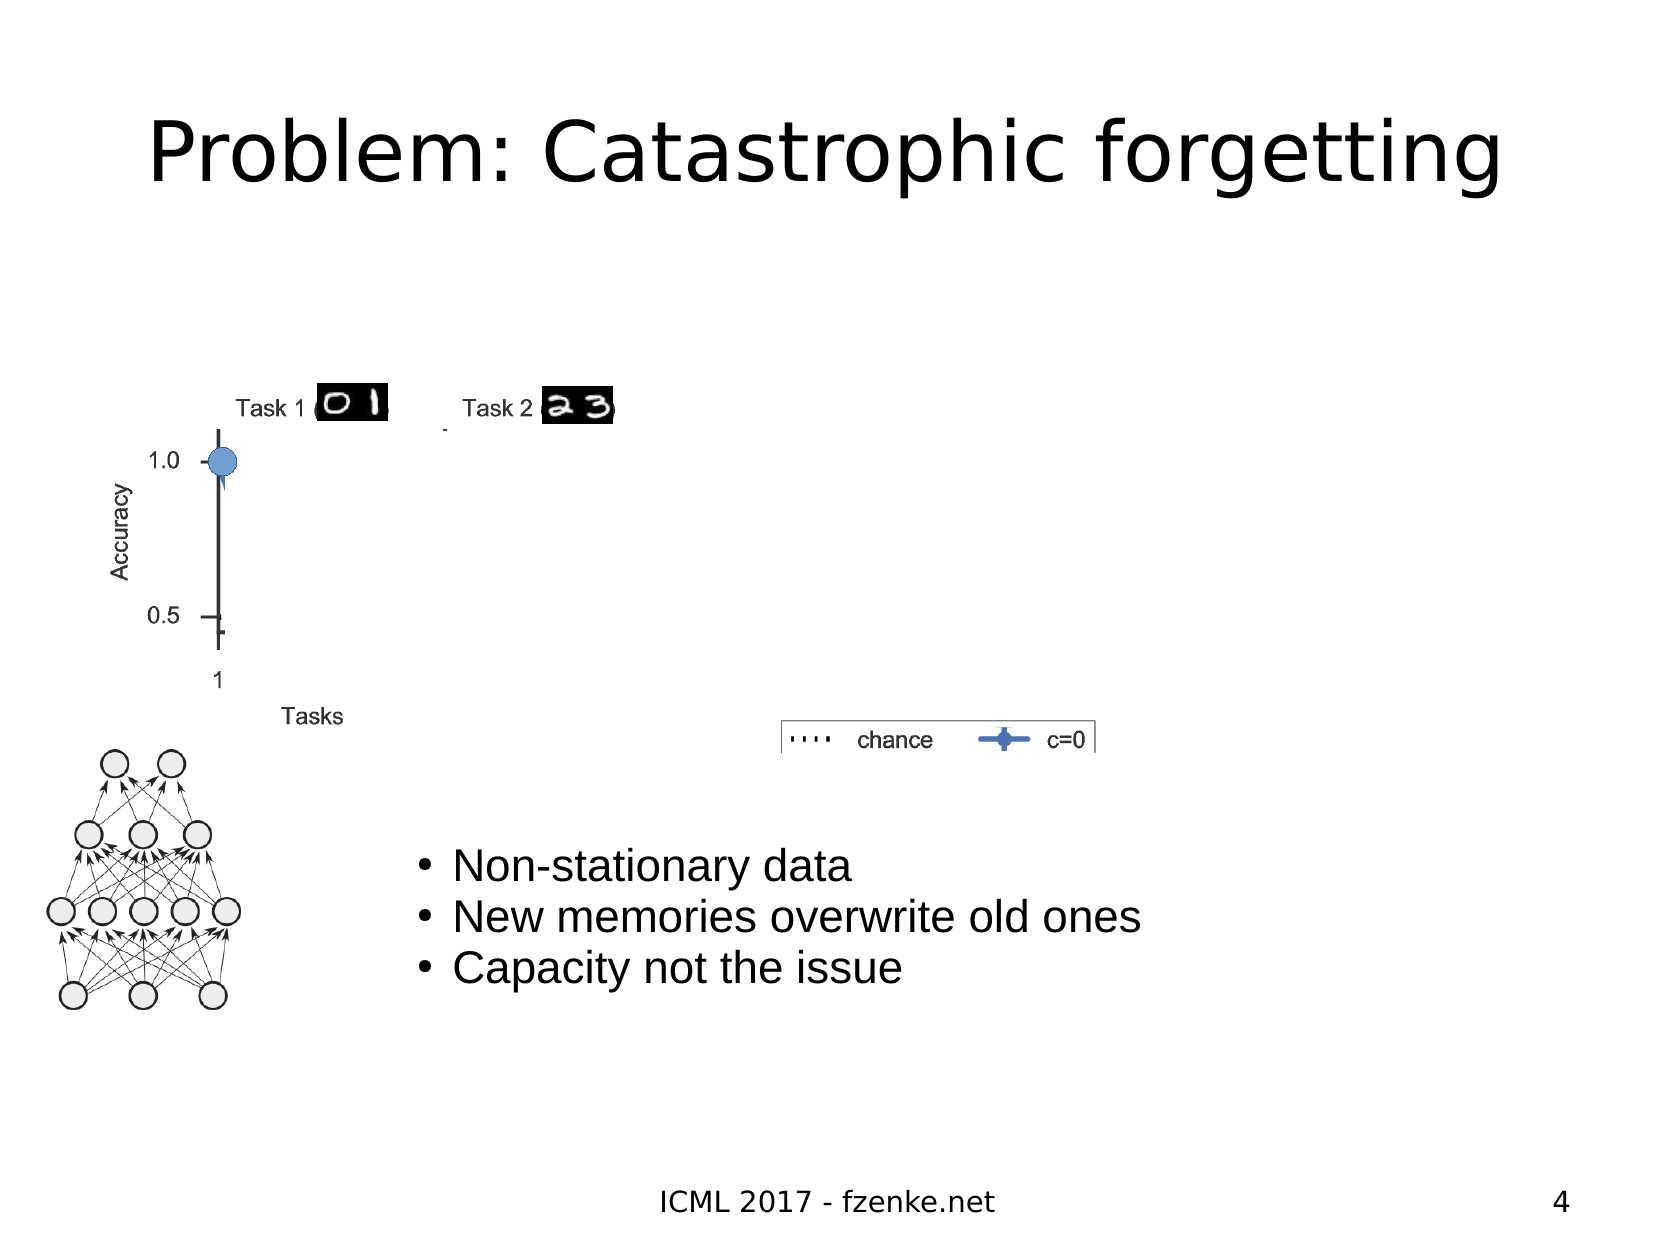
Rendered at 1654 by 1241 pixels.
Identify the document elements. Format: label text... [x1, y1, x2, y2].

text_box [208, 317, 1606, 708]
text_box Non-stationary data New memories overwrite old ones Capacity not the issue [402, 832, 1189, 1015]
picture [46, 369, 1571, 1010]
title Problem: Catastrophic forgetting [82, 49, 1571, 257]
